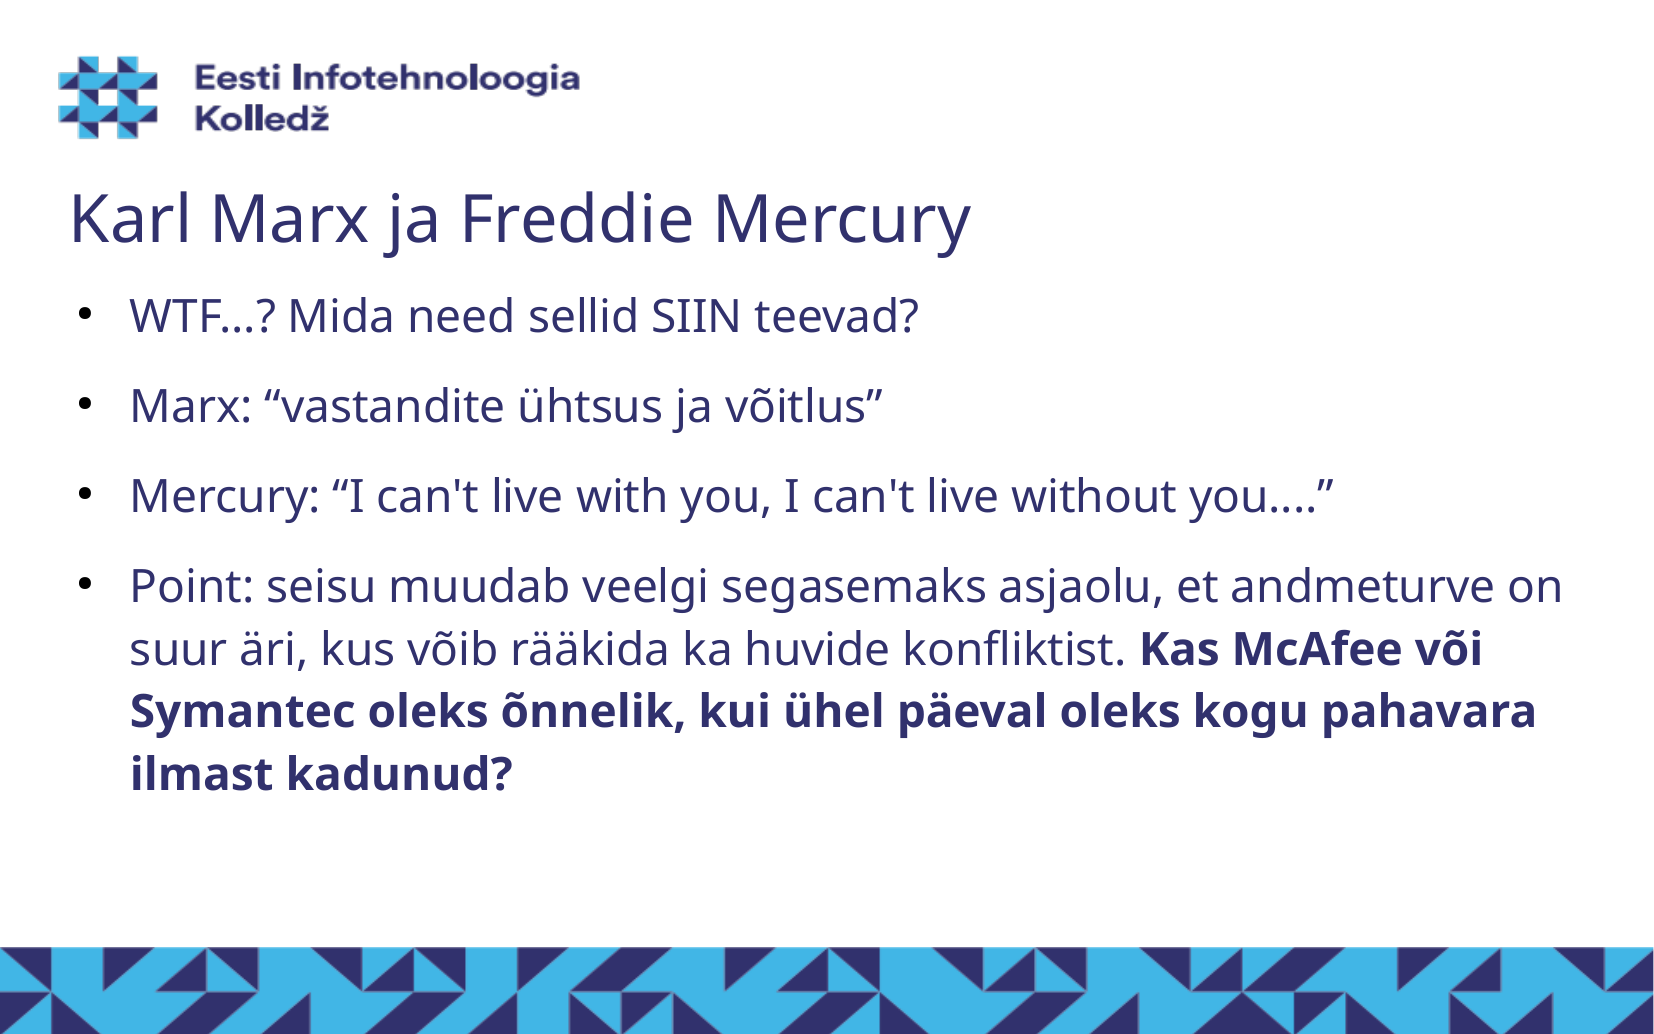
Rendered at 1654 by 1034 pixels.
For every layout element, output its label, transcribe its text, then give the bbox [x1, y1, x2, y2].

title Karl Marx ja Freddie Mercury [68, 147, 1536, 283]
list WTF...? Mida need sellid SIIN teevad? Marx: “vastandite ühtsus ja võitlus” Mercury: “I can't live with you, I can't live without you....” Point: seisu muudab veelgi segasemaks asjaolu, et andmeturve on suur äri, kus võib rääkida ka huvide konfliktist. Kas McAfee või Symantec oleks õnnelik, kui ühel päeval oleks kogu pahavara ilmast kadunud? [59, 283, 1595, 936]
